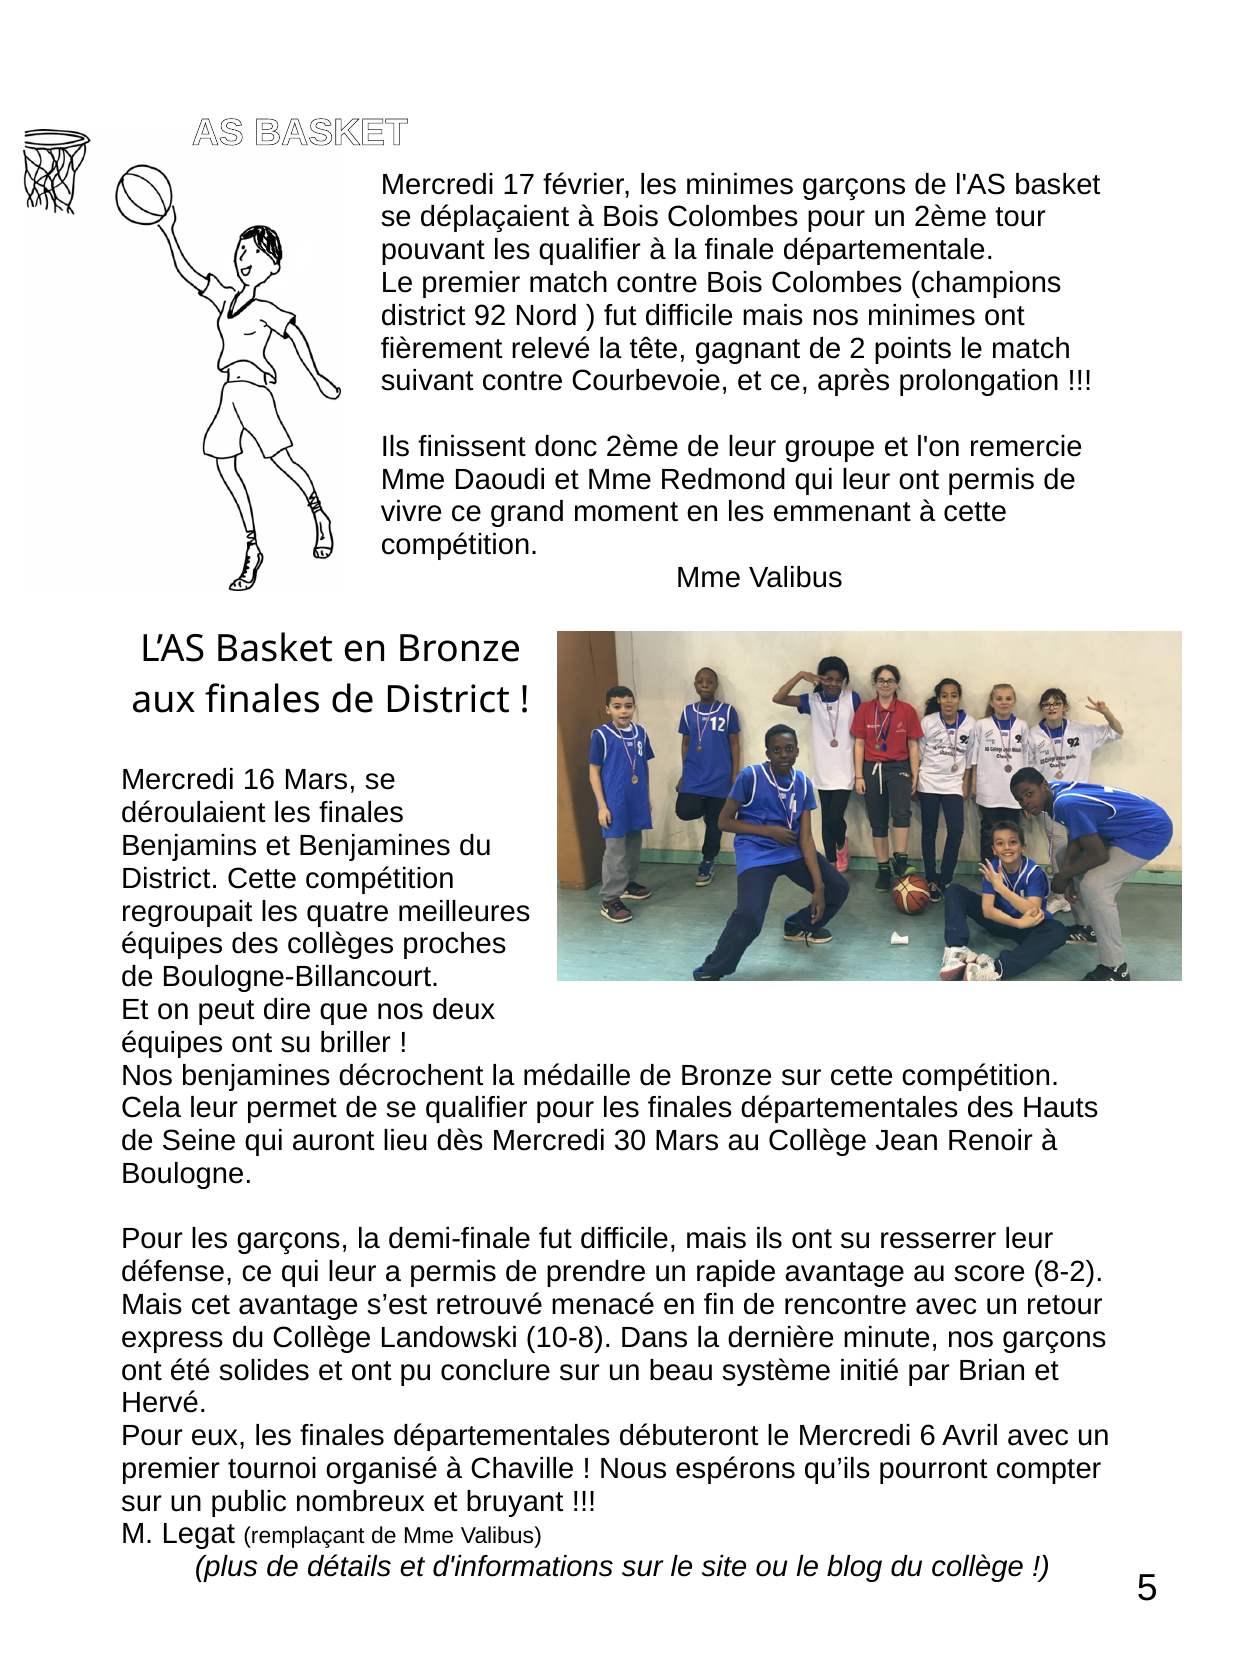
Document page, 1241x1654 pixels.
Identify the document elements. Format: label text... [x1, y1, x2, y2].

picture [556, 631, 1182, 981]
text_box AS BASKET [177, 103, 815, 161]
text_box L’AS Basket en Bronze aux finales de District ! Mercredi 16 Mars, se déroulaient les finales Benjamins et Benjamines du District. Cette compétition regroupait les quatre meilleures équipes des collèges proches de Boulogne-Billancourt. Et on peut dire que nos deux équipes ont su briller ! [106, 614, 556, 1040]
text_box Nos benjamines décrochent la médaille de Bronze sur cette compétition. Cela leur permet de se qualifier pour les finales départementales des Hauts de Seine qui auront lieu dès Mercredi 30 Mars au Collège Jean Renoir à Boulogne. Pour les garçons, la demi-finale fut difficile, mais ils ont su resserrer leur défense, ce qui leur a permis de prendre un rapide avantage au score (8-2). Mais cet avantage s’est retrouvé menacé en fin de rencontre avec un retour express du Collège Landowski (10-8). Dans la dernière minute, nos garçons ont été solides et ont pu conclure sur un beau système initié par Brian et Hervé. Pour eux, les finales départementales débuteront le Mercredi 6 Avril avec un premier tournoi organisé à Chaville ! Nous espérons qu’ils pourront compter sur un public nombreux et bruyant !!! M. Legat (remplaçant de Mme Valibus) (plus de détails et d'informations sur le site ou le blog du collège !) [106, 1051, 1134, 1654]
text_box Mercredi 17 février, les minimes garçons de l'AS basket se déplaçaient à Bois Colombes pour un 2ème tour pouvant les qualifier à la finale départementale. Le premier match contre Bois Colombes (champions district 92 Nord ) fut difficile mais nos minimes ont fièrement relevé la tête, gagnant de 2 points le match suivant contre Courbevoie, et ce, après prolongation !!! Ils finissent donc 2ème de leur groupe et l'on remercie Mme Daoudi et Mme Redmond qui leur ont permis de vivre ce grand moment en les emmenant à cette compétition. Mme Valibus [366, 160, 1123, 615]
picture [23, 129, 341, 591]
text_box 5 [1134, 1559, 1205, 1616]
